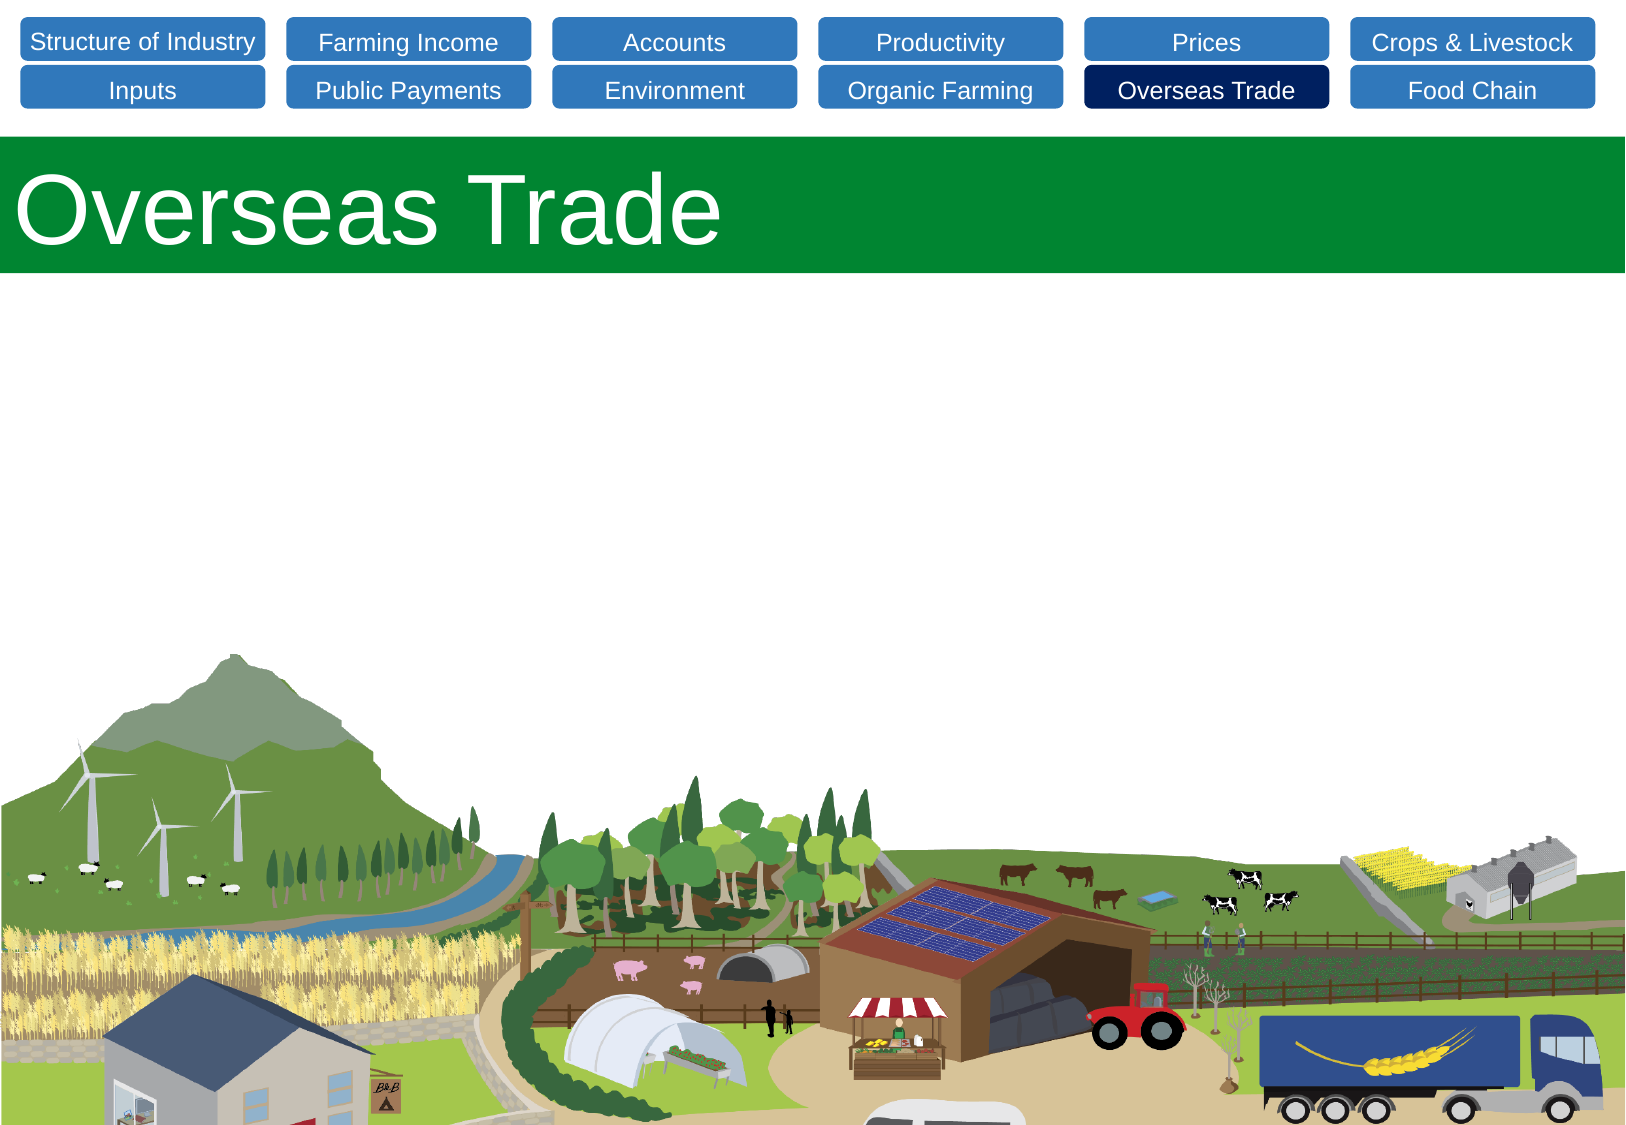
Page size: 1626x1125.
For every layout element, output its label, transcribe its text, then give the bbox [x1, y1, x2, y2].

text_box Inputs [20, 64, 266, 109]
text_box Organic Farming [818, 64, 1064, 109]
text_box Productivity [818, 17, 1064, 61]
text_box Overseas Trade [0, 136, 1625, 274]
text_box Structure of Industry [20, 17, 266, 61]
text_box Crops & Livestock [1350, 17, 1596, 61]
text_box Public Payments [286, 64, 532, 109]
text_box Food Chain [1350, 64, 1596, 109]
text_box Overseas Trade [1084, 64, 1330, 109]
text_box Environment [552, 64, 798, 109]
text_box Prices [1084, 17, 1330, 61]
text_box Farming Income [286, 17, 532, 61]
text_box Accounts [552, 17, 798, 61]
picture [0, 654, 1625, 1125]
